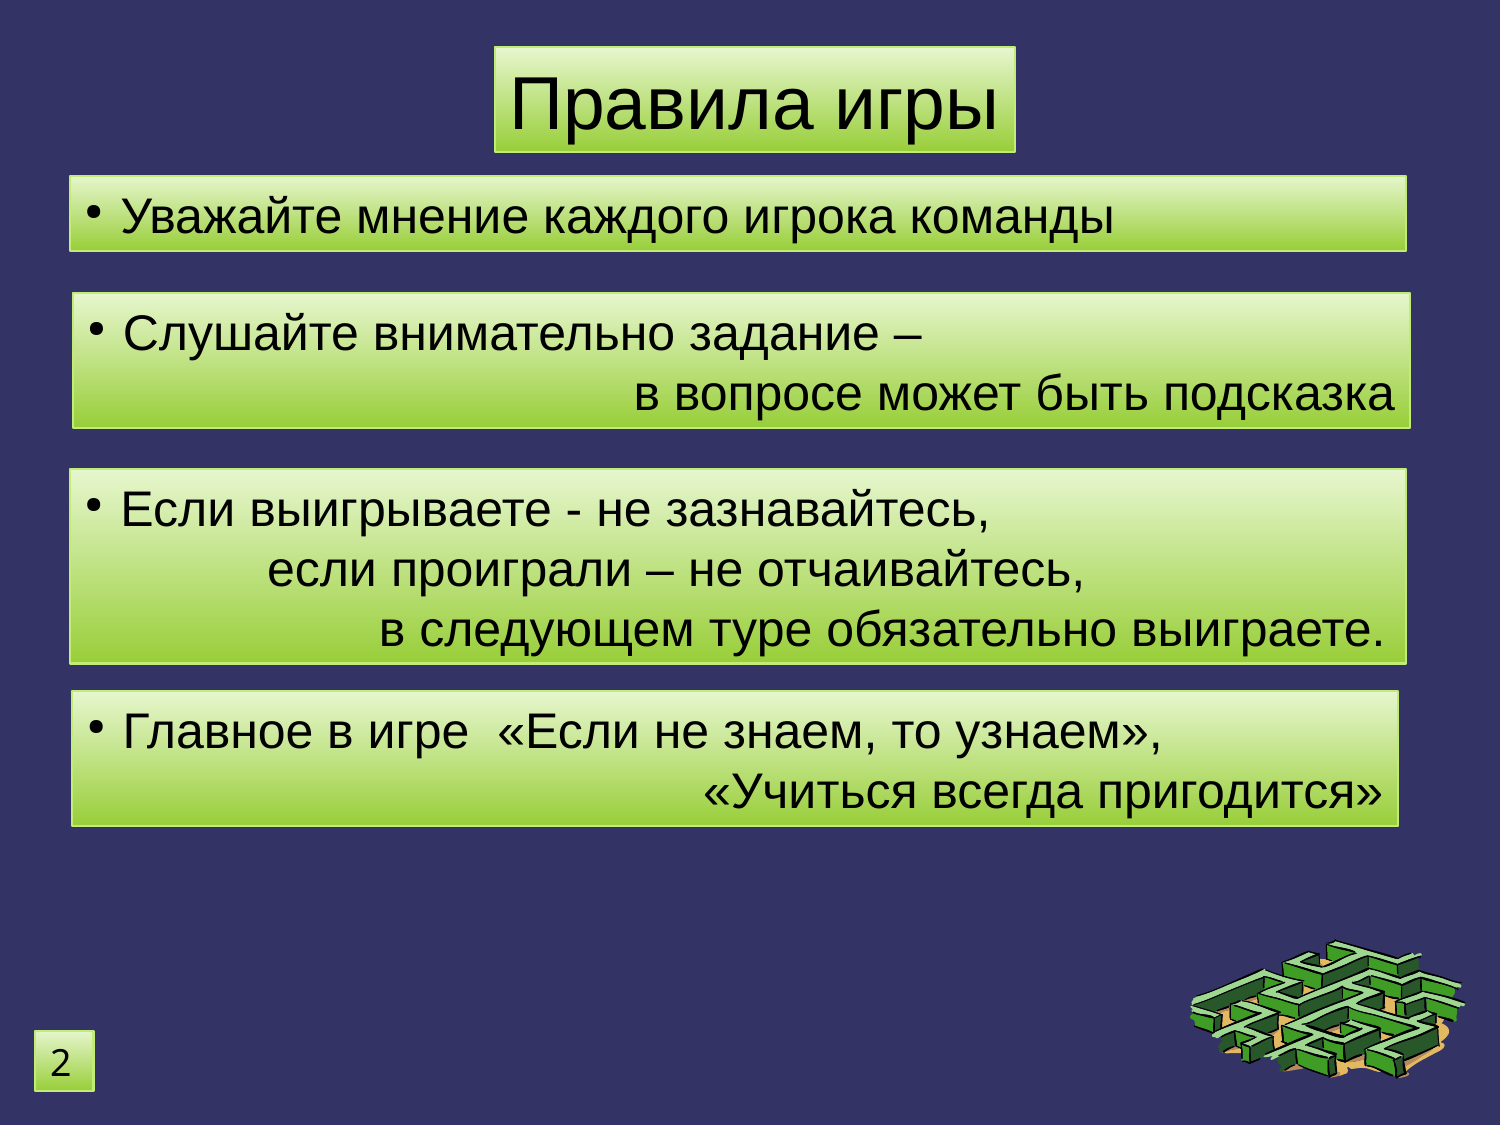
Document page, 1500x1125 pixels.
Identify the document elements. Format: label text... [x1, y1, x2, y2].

text_box Главное в игре «Если не знаем, то узнаем», «Учиться всегда пригодится» [72, 691, 1399, 827]
text_box Если выигрываете - не зазнавайтесь, если проиграли – не отчаивайтесь, в следующем туре обязательно выиграете. [70, 468, 1407, 664]
text_box Уважайте мнение каждого игрока команды [70, 175, 1407, 251]
slide_number <номер> [35, 1031, 94, 1092]
text_box Слушайте внимательно задание – в вопросе может быть подсказка [72, 292, 1411, 428]
text_box Правила игры [494, 46, 1015, 152]
